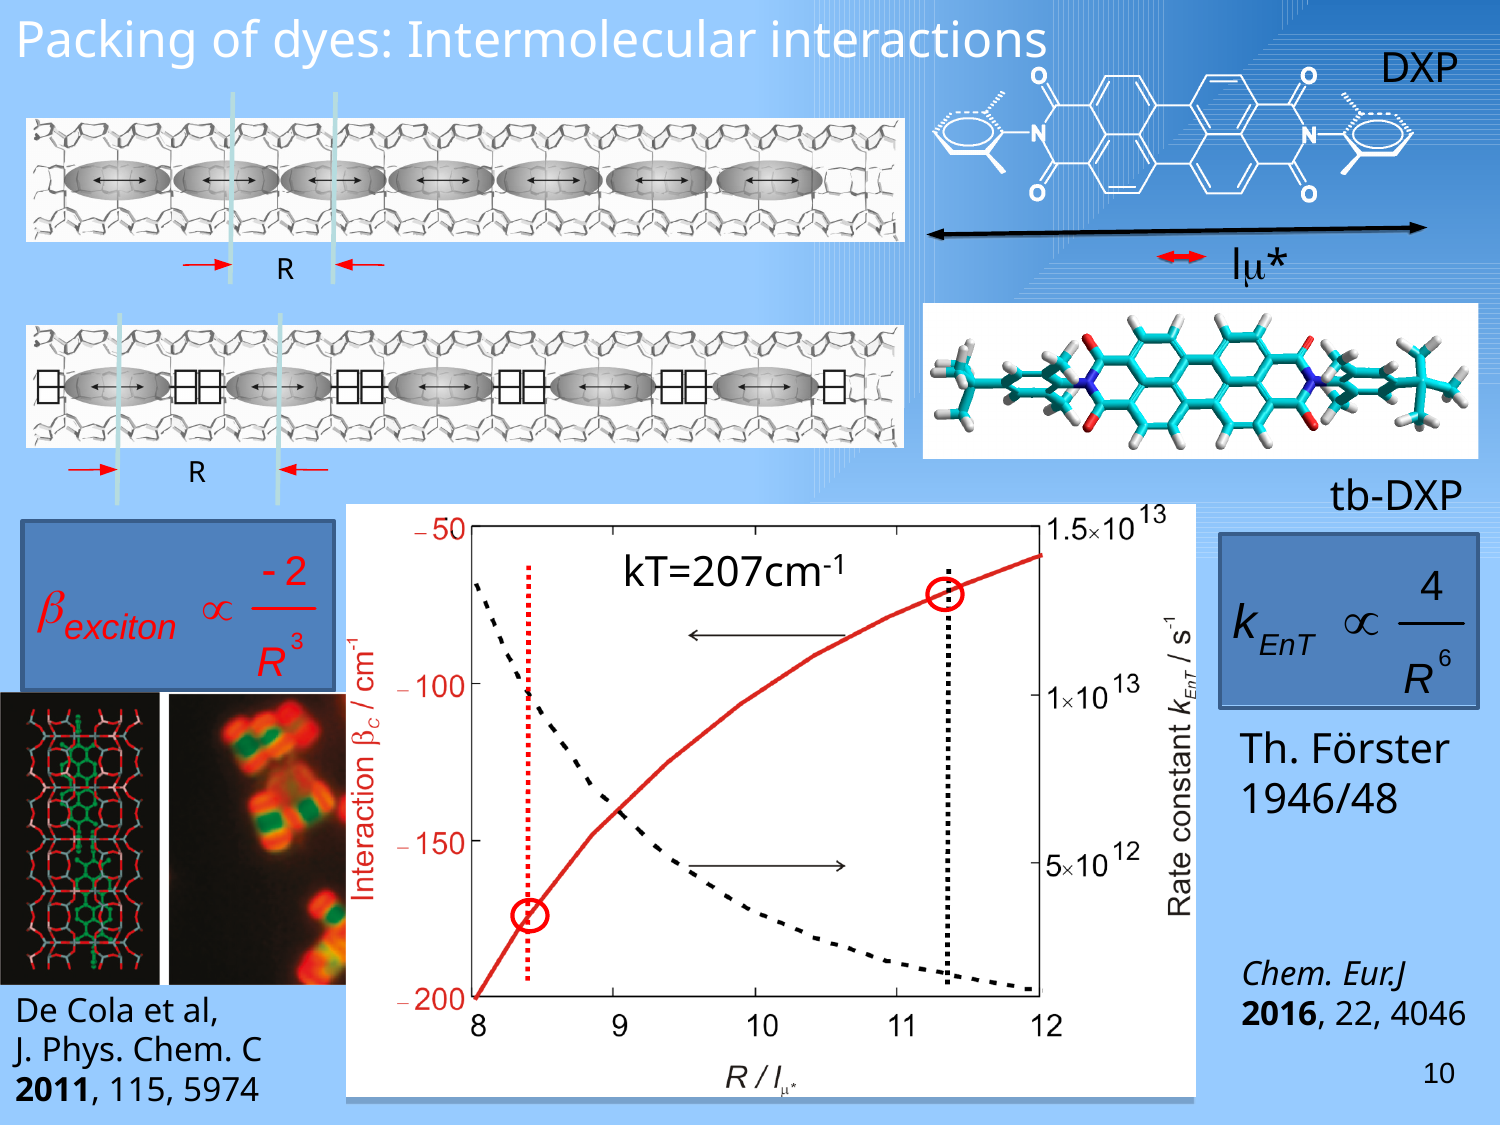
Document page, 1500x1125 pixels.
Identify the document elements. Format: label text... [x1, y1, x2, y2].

text_box Chem. Eur.J 2016, 22, 4046 [1226, 945, 1482, 1041]
picture [336, 118, 905, 242]
picture [932, 65, 1414, 204]
picture [922, 303, 1479, 459]
chart [24, 522, 332, 689]
picture [26, 118, 230, 242]
picture [281, 325, 904, 448]
text_box DXP [1365, 33, 1483, 100]
text_box [1407, 1046, 1500, 1108]
text_box tb-DXP [1314, 461, 1481, 527]
text_box R [260, 243, 313, 294]
chart [1222, 536, 1476, 706]
picture [121, 325, 277, 448]
text_box Th. Förster 1946/48 [1225, 715, 1466, 830]
text_box R [172, 445, 225, 496]
text_box De Cola et al, J. Phys. Chem. C 2011, 115, 5974 [0, 985, 302, 1118]
picture [26, 325, 117, 448]
text_box Packing of dyes: Intermolecular interactions [0, 0, 1464, 75]
text_box lm* [1216, 230, 1303, 296]
picture [234, 118, 332, 242]
text_box kT=207cm-1 [607, 537, 861, 604]
picture [0, 504, 1196, 1097]
